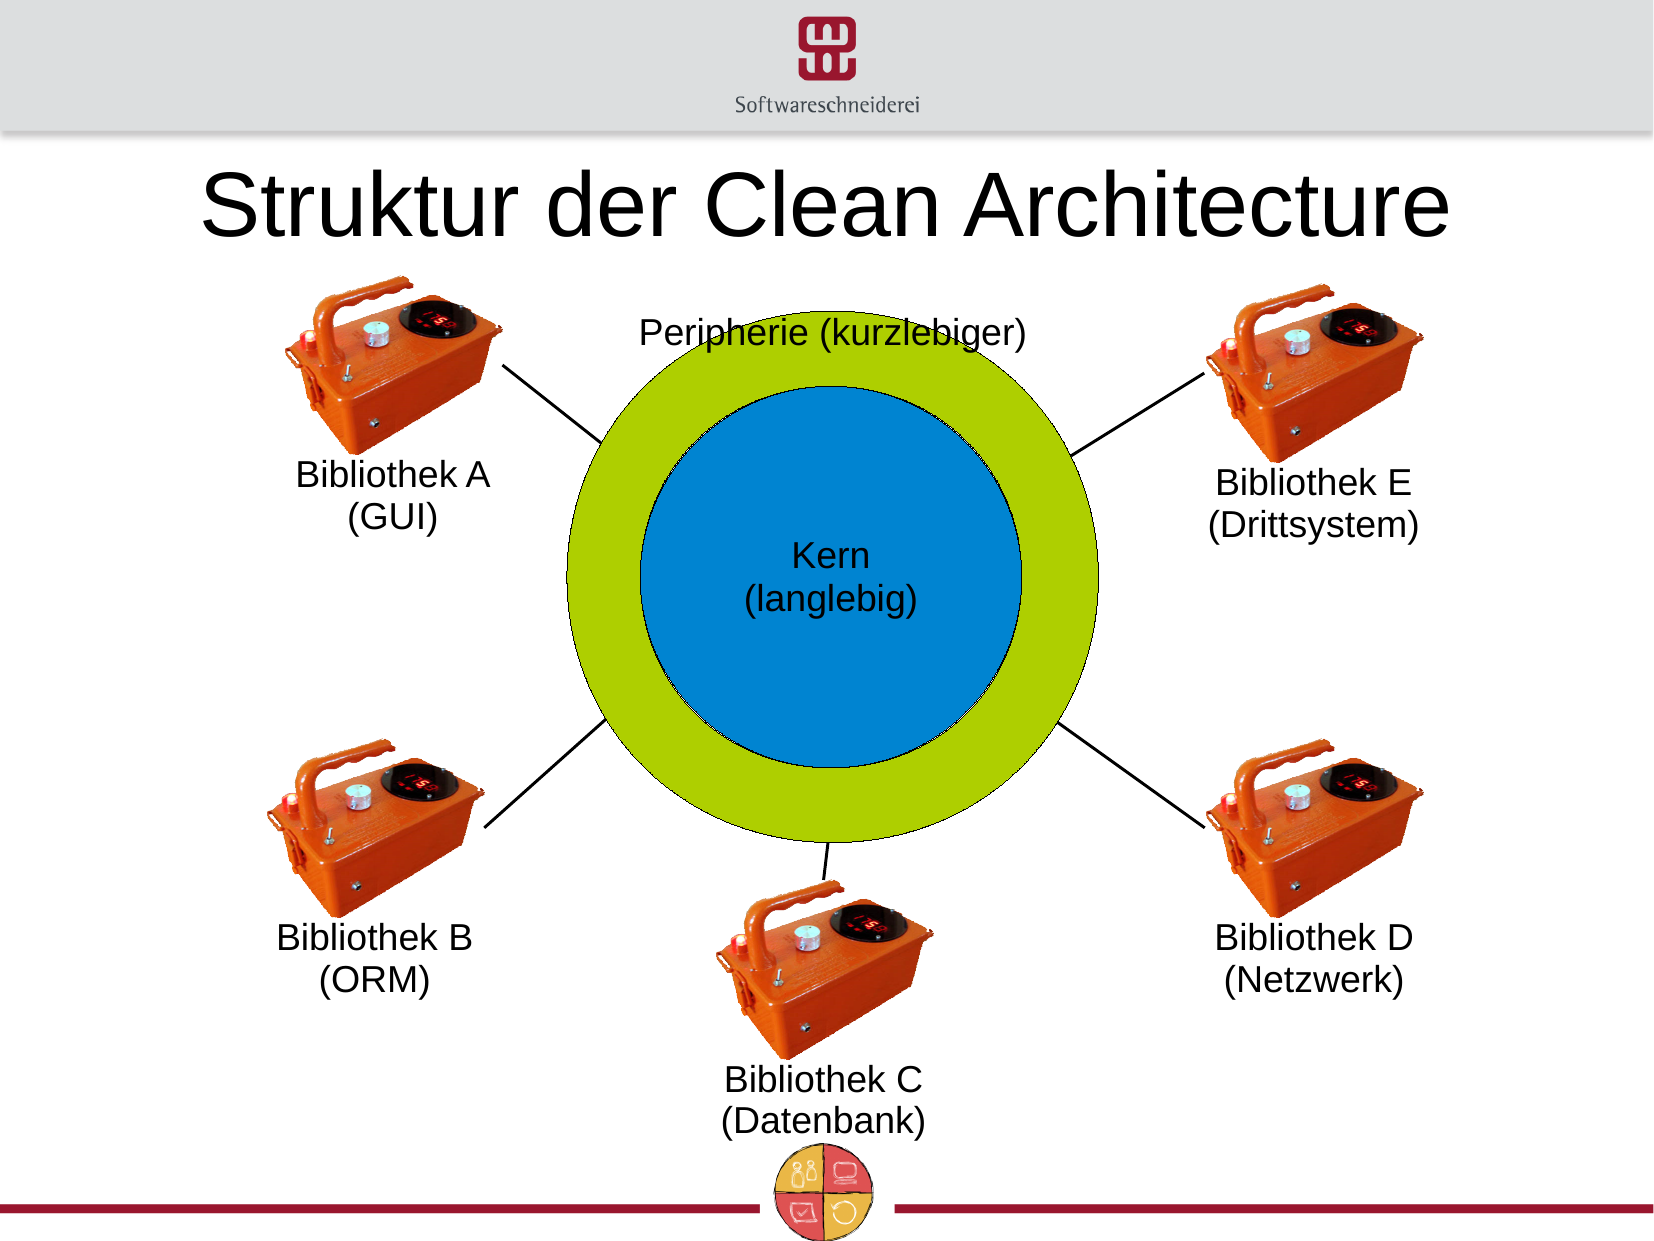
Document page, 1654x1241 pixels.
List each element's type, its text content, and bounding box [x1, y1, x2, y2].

title Struktur der Clean Architecture [82, 147, 1571, 257]
text_box Kern (langlebig) [641, 387, 1021, 767]
text_box Peripherie (kurzlebiger) [566, 311, 1099, 843]
picture [0, 0, 1654, 1241]
